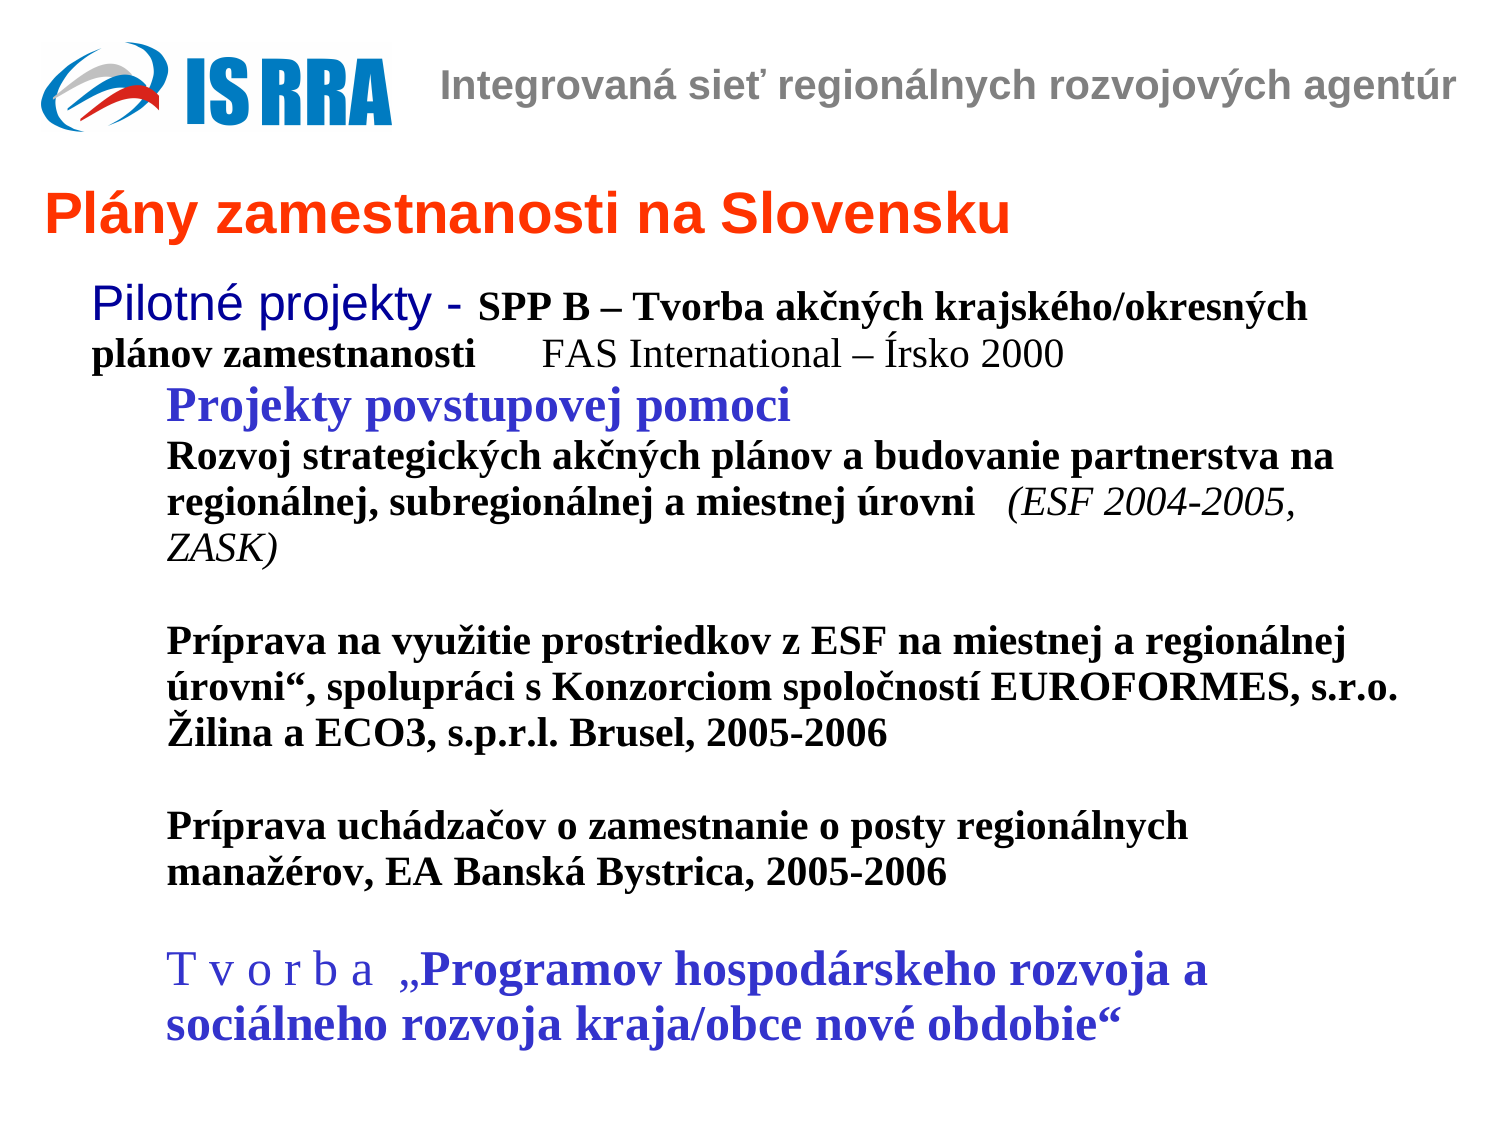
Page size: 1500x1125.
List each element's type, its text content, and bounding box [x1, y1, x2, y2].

text_box Pilotné projekty - SPP B – Tvorba akčných krajského/okresných plánov zamestnanosti FAS International – Írsko 2000 Projekty povstupovej pomoci Rozvoj strategických akčných plánov a budovanie partnerstva na regionálnej, subregionálnej a miestnej úrovni (ESF 2004-2005, ZASK) Príprava na využitie prostriedkov z ESF na miestnej a regionálnej úrovni“, spolupráci s Konzorciom spoločností EUROFORMES, s.r.o. Žilina a ECO3, s.p.r.l. Brusel, 2005-2006 Príprava uchádzačov o zamestnanie o posty regionálnych manažérov, EA Banská Bystrica, 2005-2006 T v o r b a „Programov hospodárskeho rozvoja a sociálneho rozvoja kraja/obce nové obdobie“ [76, 267, 1415, 1060]
text_box Integrovaná sieť regionálnych rozvojových agentúr [424, 54, 1500, 117]
text_box Plány zamestnanosti na Slovensku [29, 172, 1422, 254]
picture [41, 42, 392, 133]
